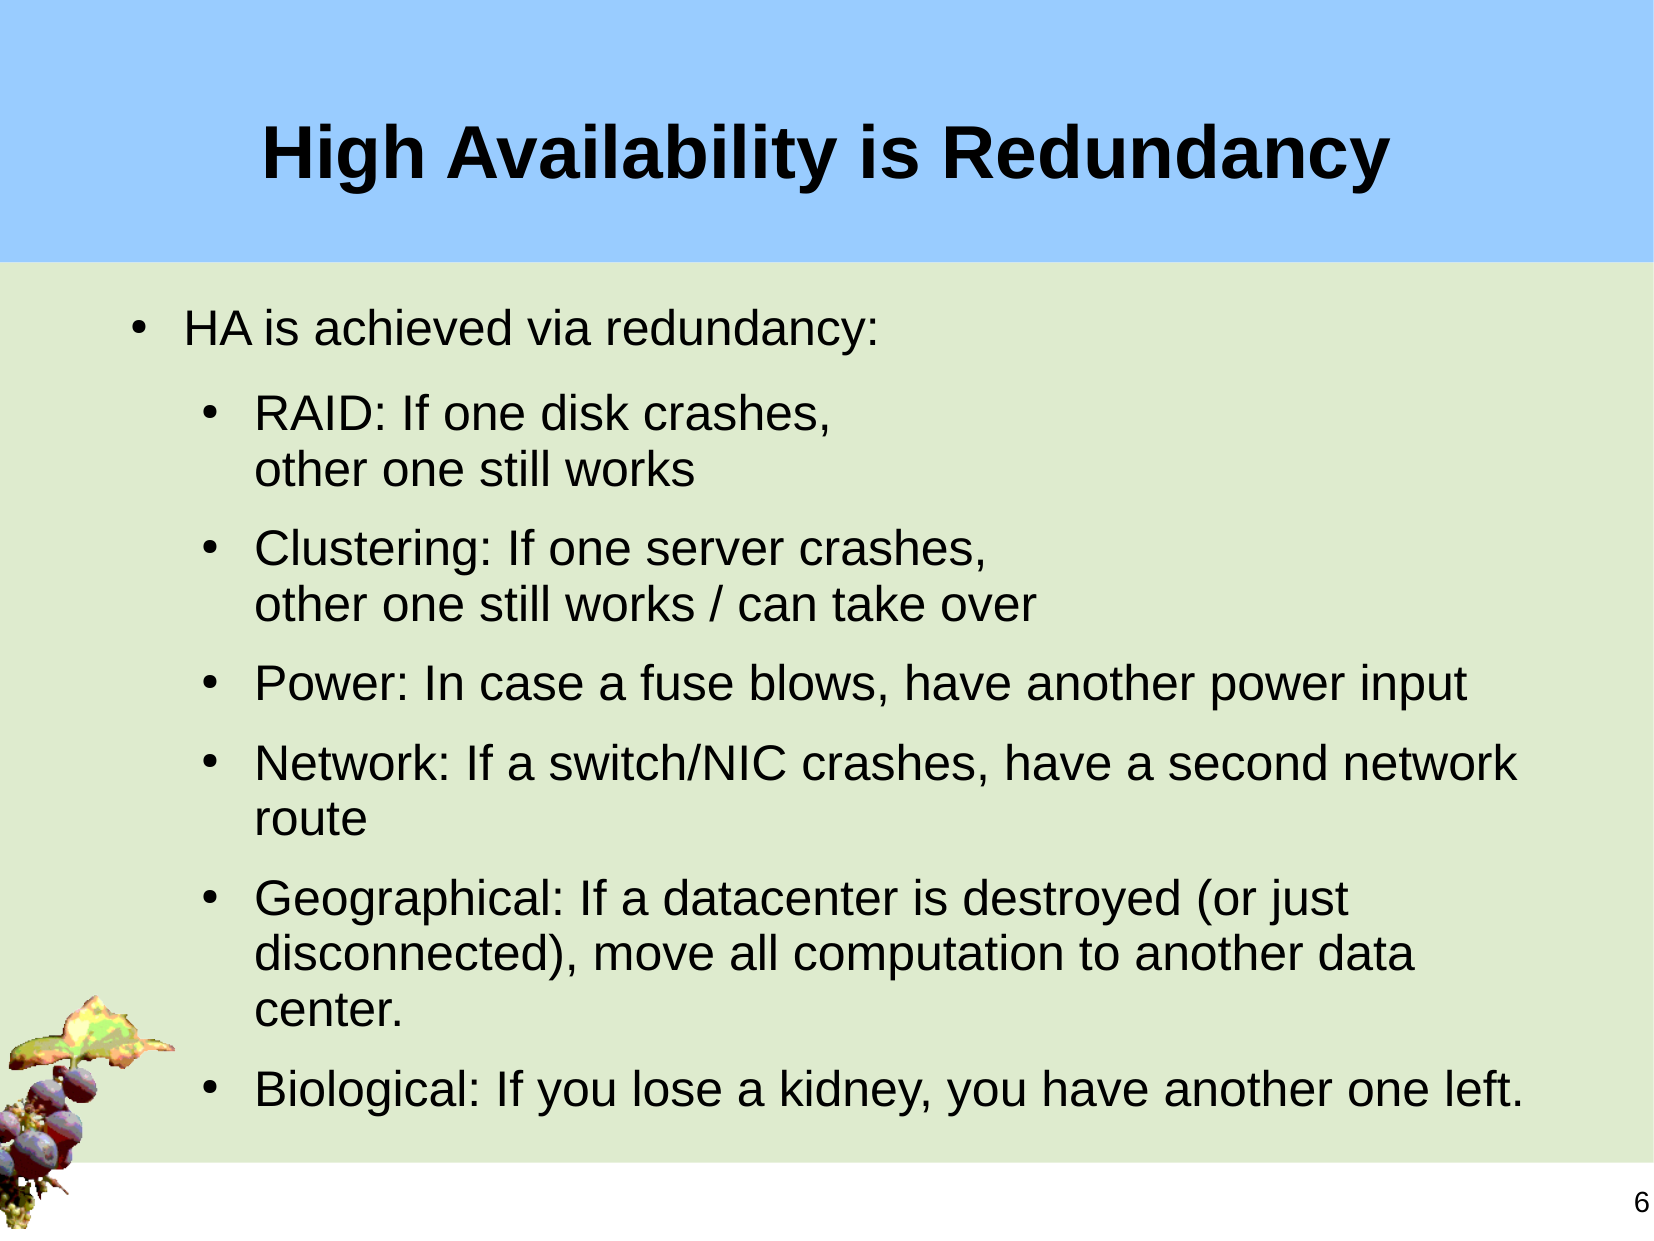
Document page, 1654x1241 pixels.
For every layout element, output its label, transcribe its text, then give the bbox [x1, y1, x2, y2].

picture [0, 990, 188, 1229]
title High Availability is Redundancy [82, 49, 1571, 257]
list HA is achieved via redundancy: RAID: If one disk crashes, other one still works Clustering: If one server crashes, other one still works / can take over Power: In case a fuse blows, have another power input Network: If a switch/NIC crashes, have a second network route Geographical: If a datacenter is destroyed (or just disconnected), move all computation to another data center. Biological: If you lose a kidney, you have another one left. [112, 300, 1571, 1126]
